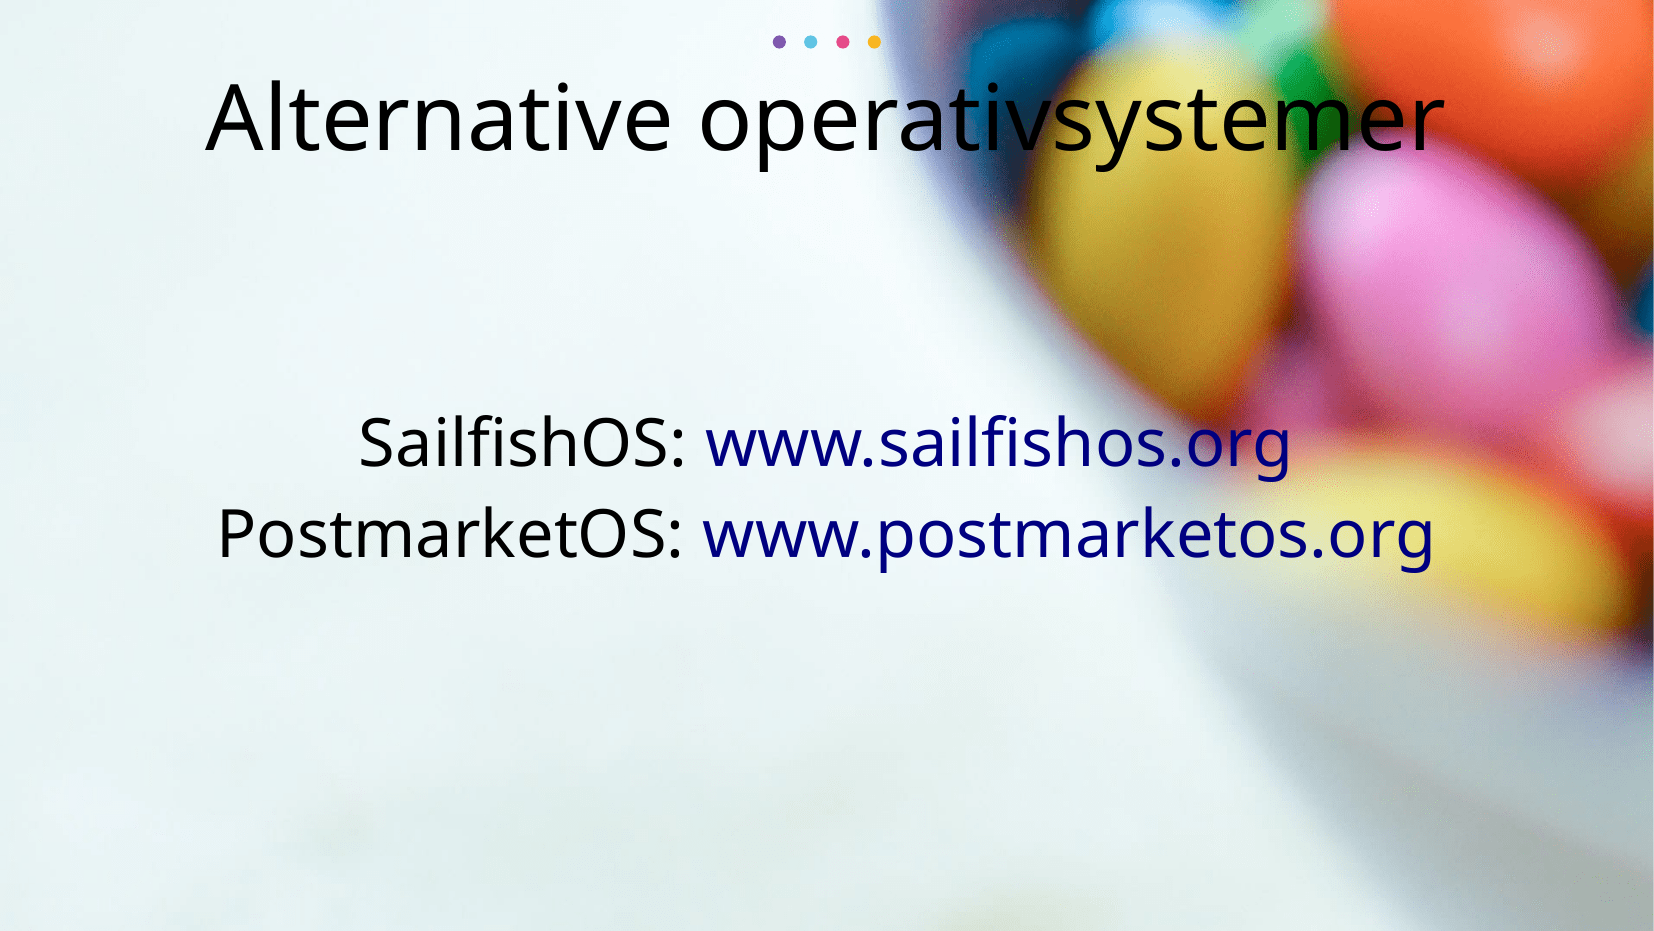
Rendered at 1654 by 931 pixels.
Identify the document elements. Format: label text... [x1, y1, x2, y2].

title Alternative operativsystemer [82, 37, 1571, 193]
picture [0, 0, 1654, 931]
subtitle SailfishOS: www.sailfishos.org PostmarketOS: www.postmarketos.org [82, 216, 1571, 756]
